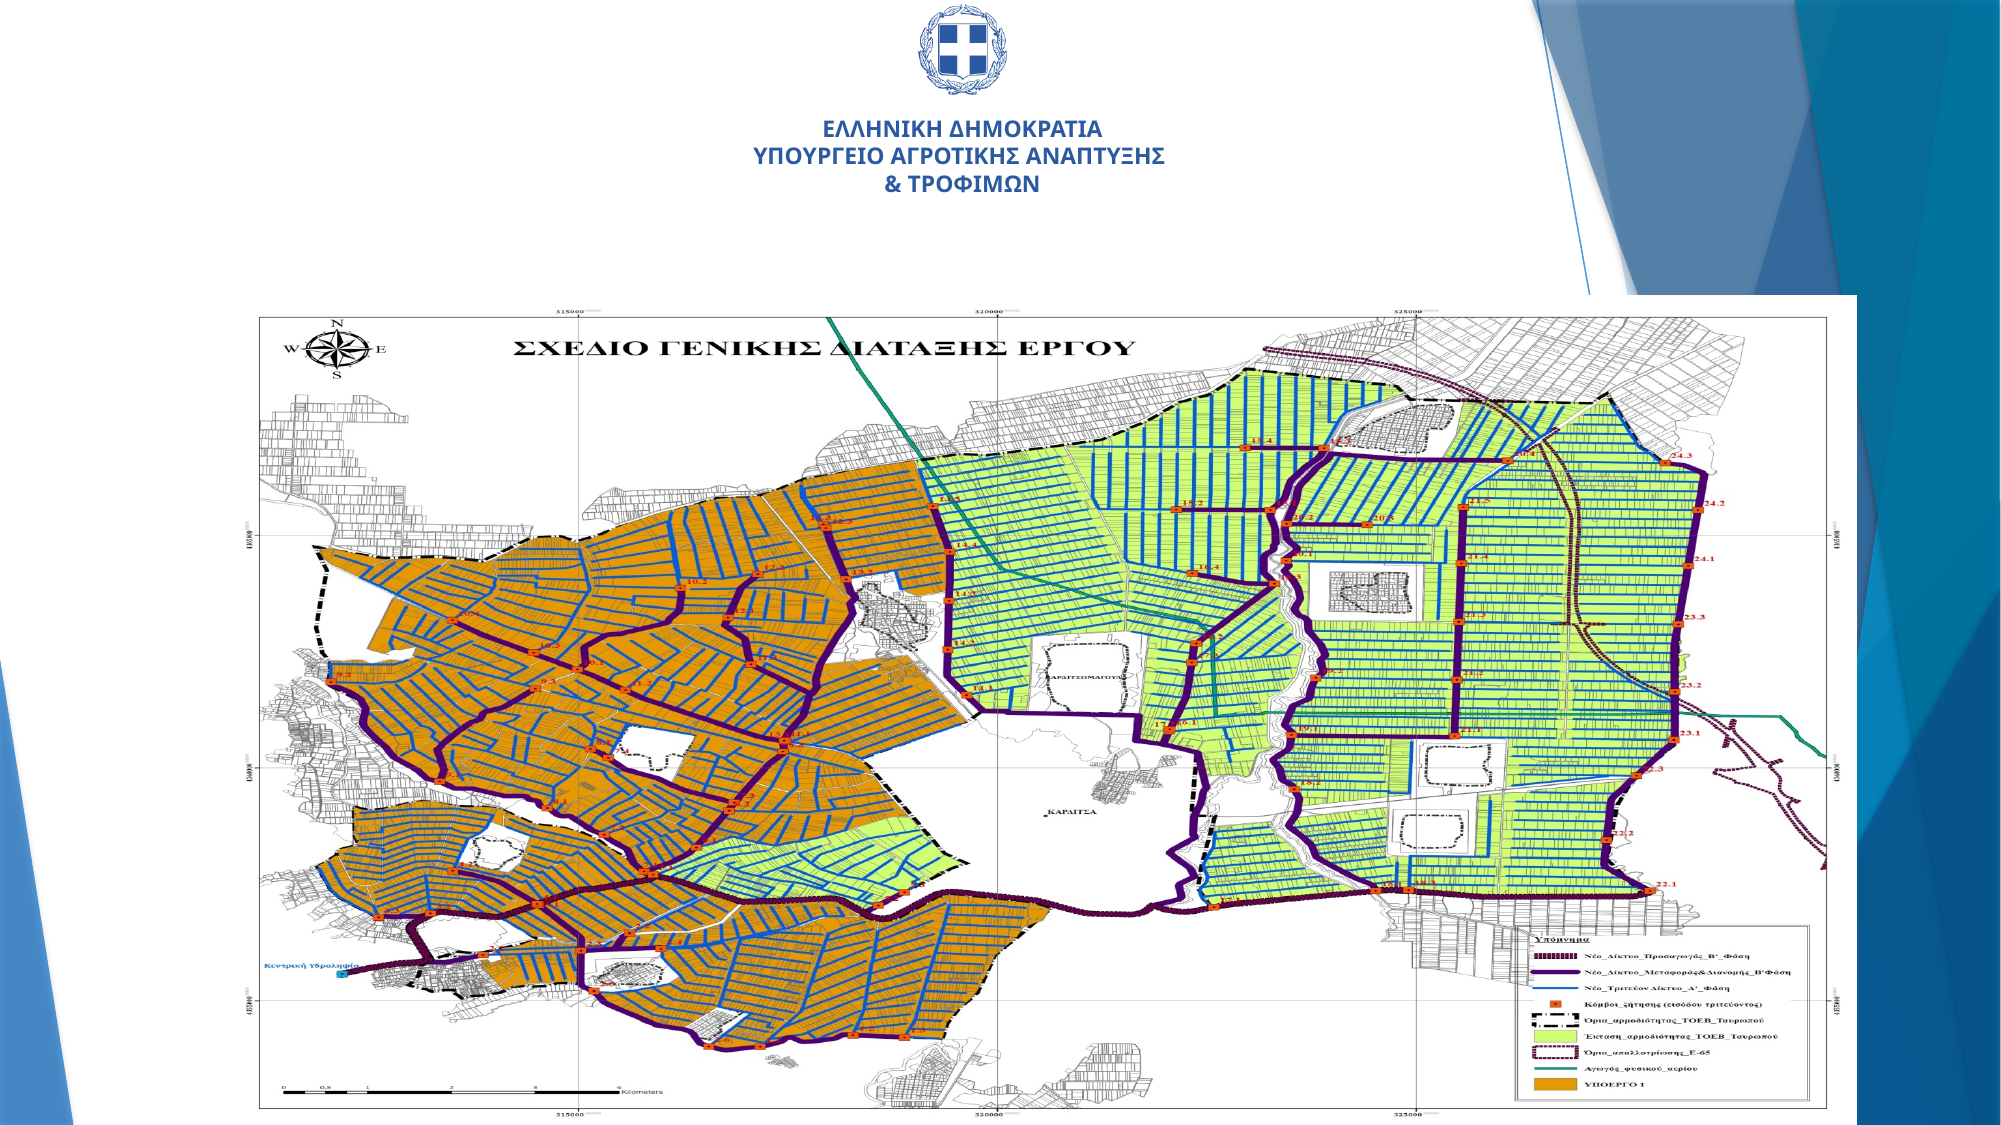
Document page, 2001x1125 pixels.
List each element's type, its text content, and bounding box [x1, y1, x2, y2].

picture [223, 295, 1857, 1125]
picture [918, 4, 1007, 95]
text_box ΕΛΛΗΝΙΚΗ ΔΗΜΟΚΡΑΤΙΑ ΥΠΟΥΡΓΕΙΟ ΑΓΡΟΤΙΚΗΣ ΑΝΑΠΤΥΞΗΣ & ΤΡΟΦΙΜΩΝ [623, 107, 1302, 205]
